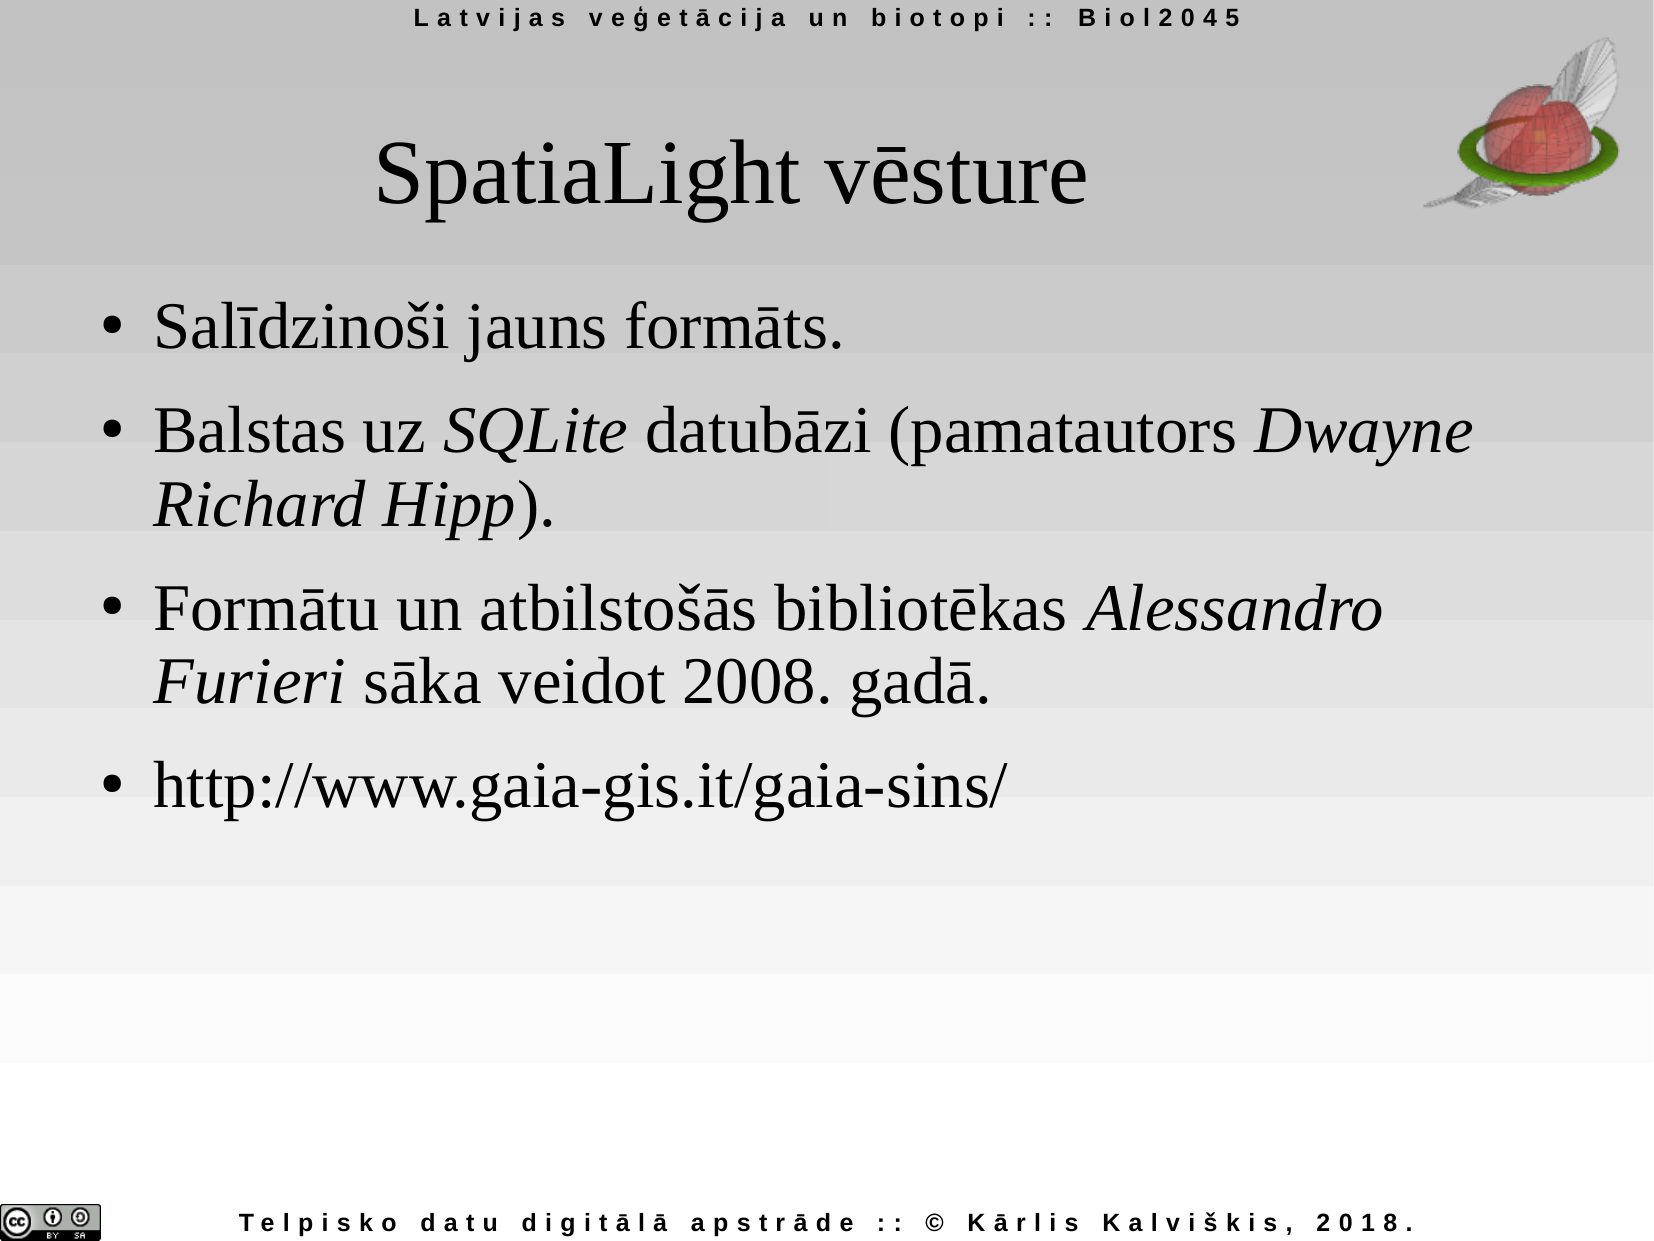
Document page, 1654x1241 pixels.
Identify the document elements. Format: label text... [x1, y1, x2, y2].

list Salīdzinoši jauns formāts. Balstas uz SQLite datubāzi (pamatautors Dwayne Richard Hipp). Formātu un atbilstošās bibliotēkas Alessandro Furieri sāka veidot 2008. gadā. http://www.gaia-gis.it/gaia-sins/ [82, 289, 1571, 1113]
picture [0, 0, 1654, 1241]
title SpatiaLight vēsture [29, 49, 1435, 296]
